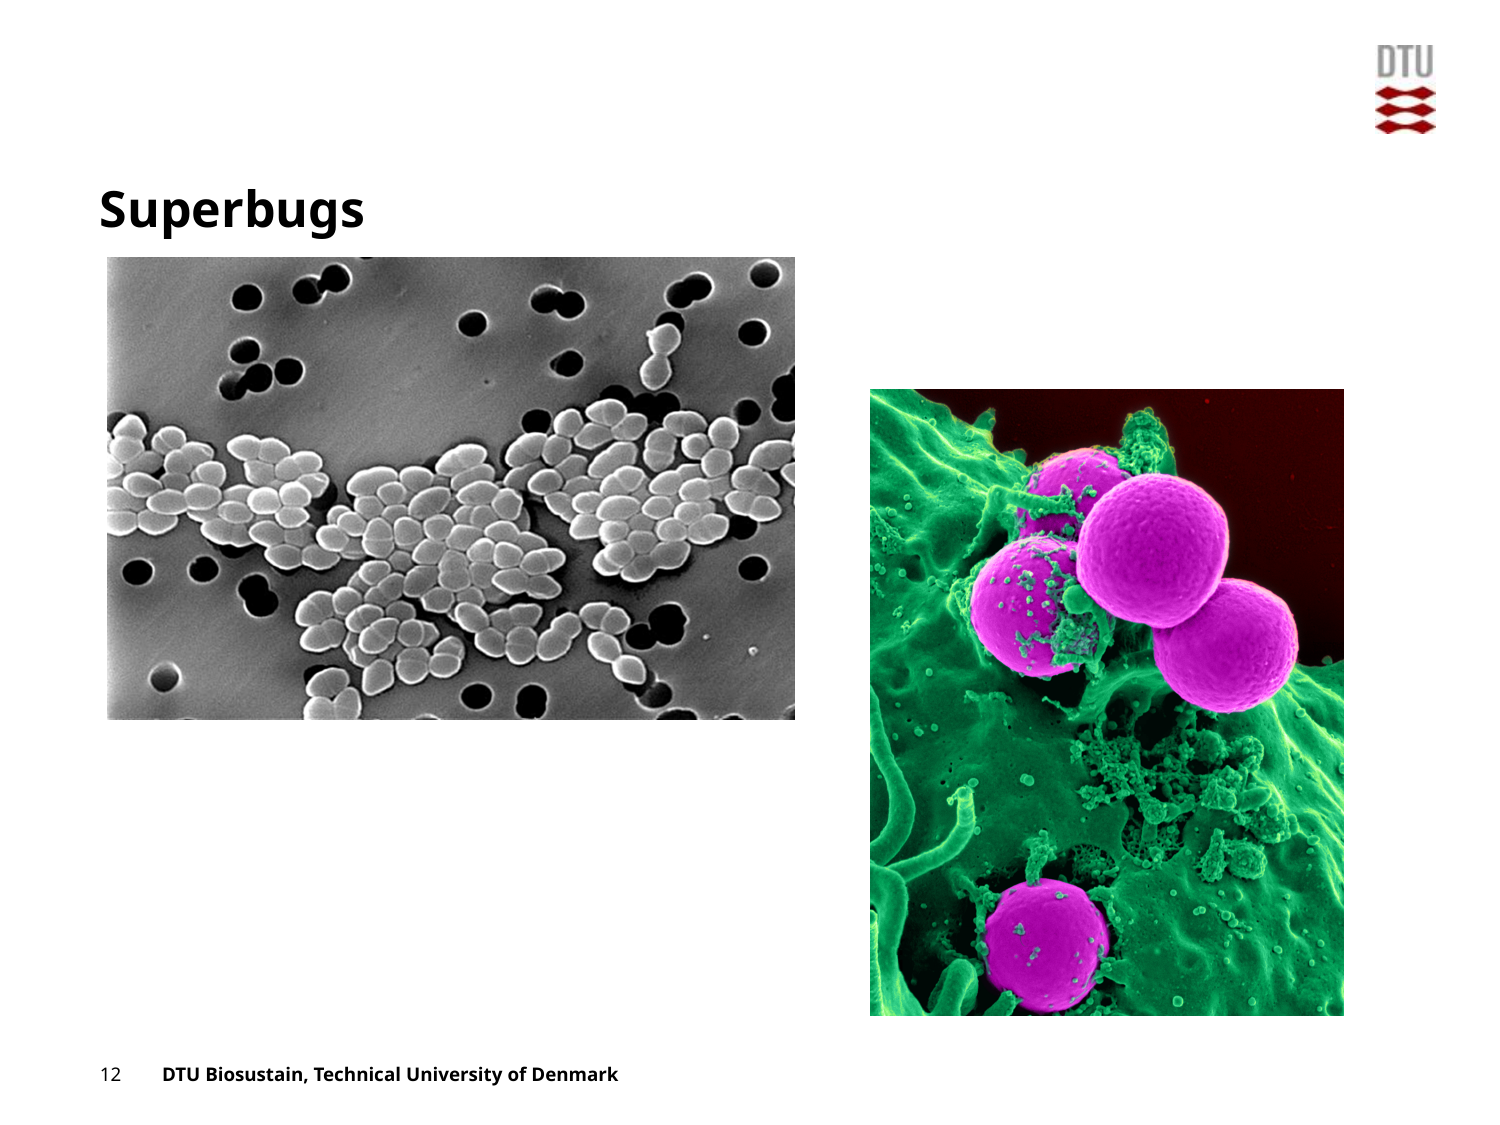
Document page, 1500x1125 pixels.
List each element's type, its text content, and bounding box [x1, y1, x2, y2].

picture [870, 389, 1344, 1016]
slide_number <number> [99, 1062, 151, 1113]
title Superbugs [99, 50, 1375, 238]
picture [1375, 45, 1436, 134]
picture [107, 257, 796, 721]
